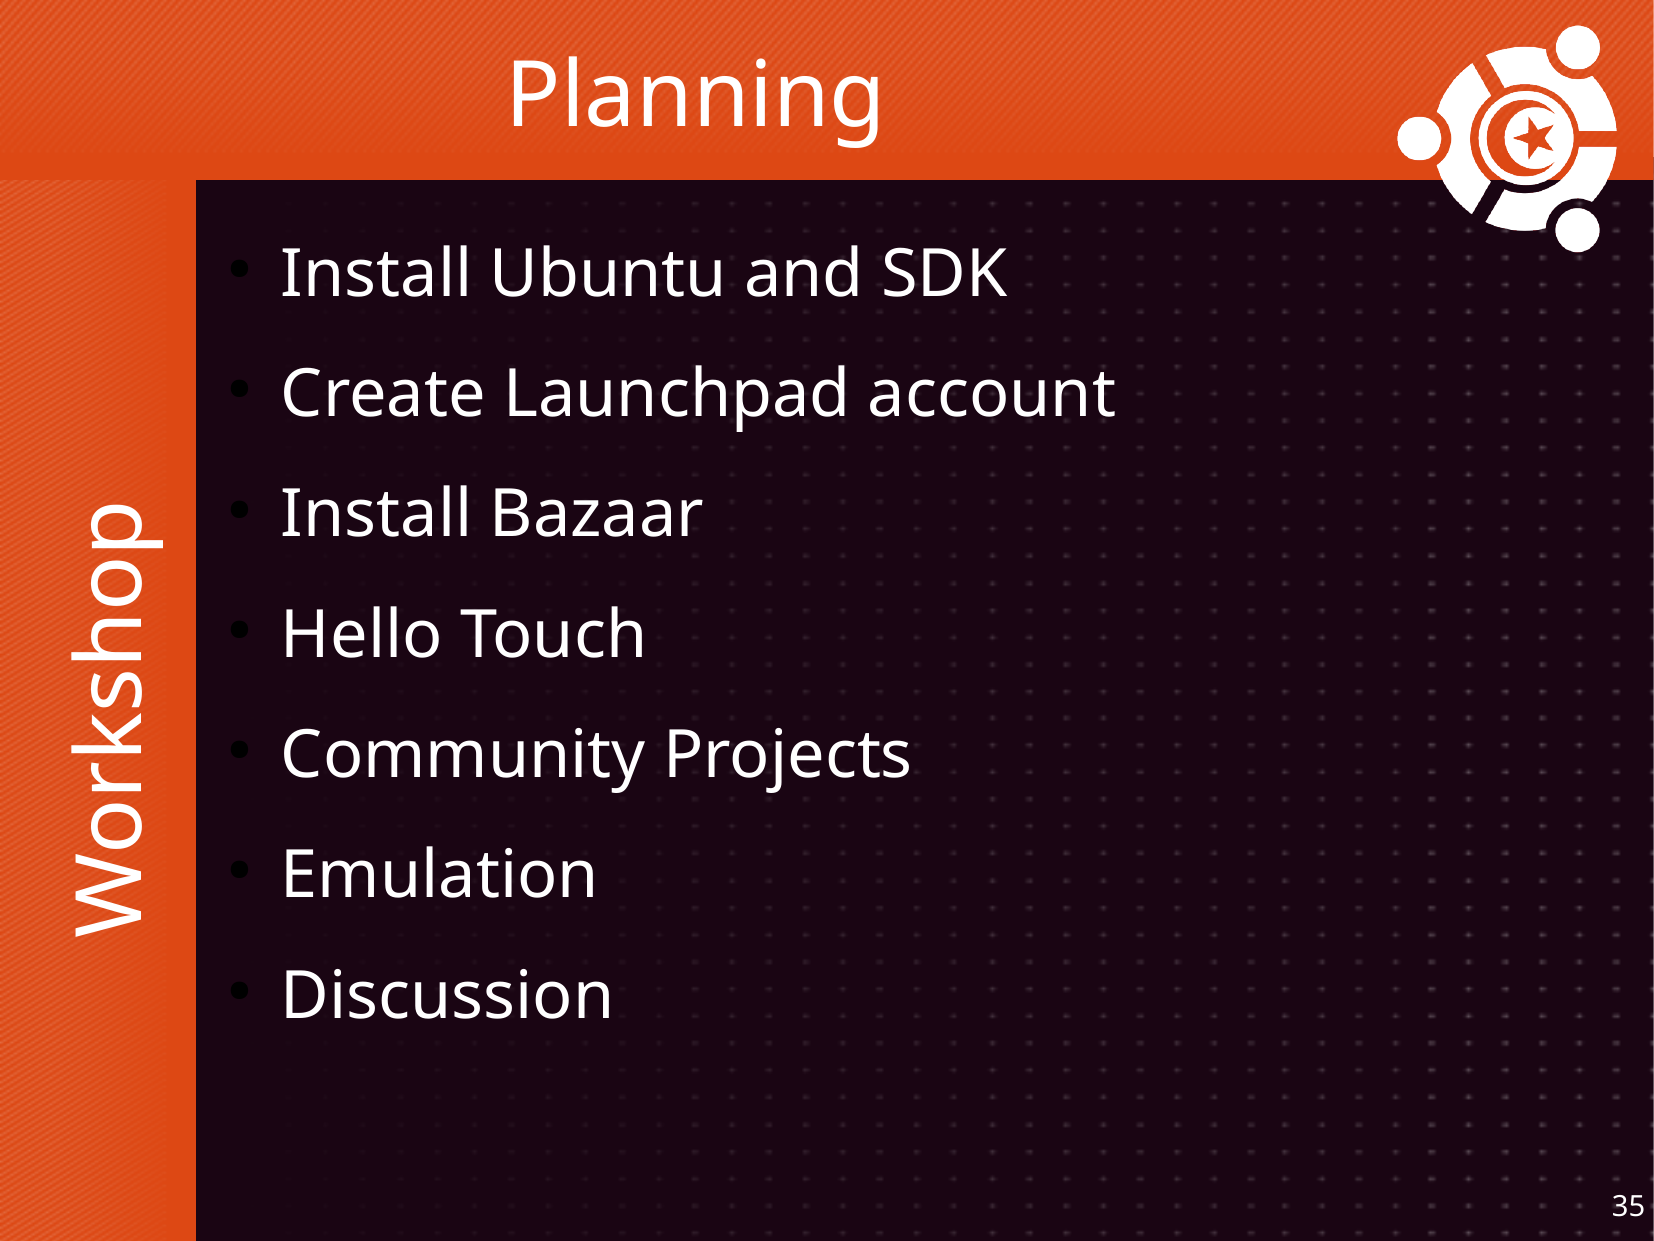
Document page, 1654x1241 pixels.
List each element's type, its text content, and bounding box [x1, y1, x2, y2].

title Workshop [17, 210, 196, 1229]
picture [0, 0, 1654, 1241]
list Install Ubuntu and SDK Create Launchpad account Install Bazaar Hello Touch Community Projects Emulation Discussion [210, 225, 1639, 1186]
title Planning [0, 2, 1394, 181]
